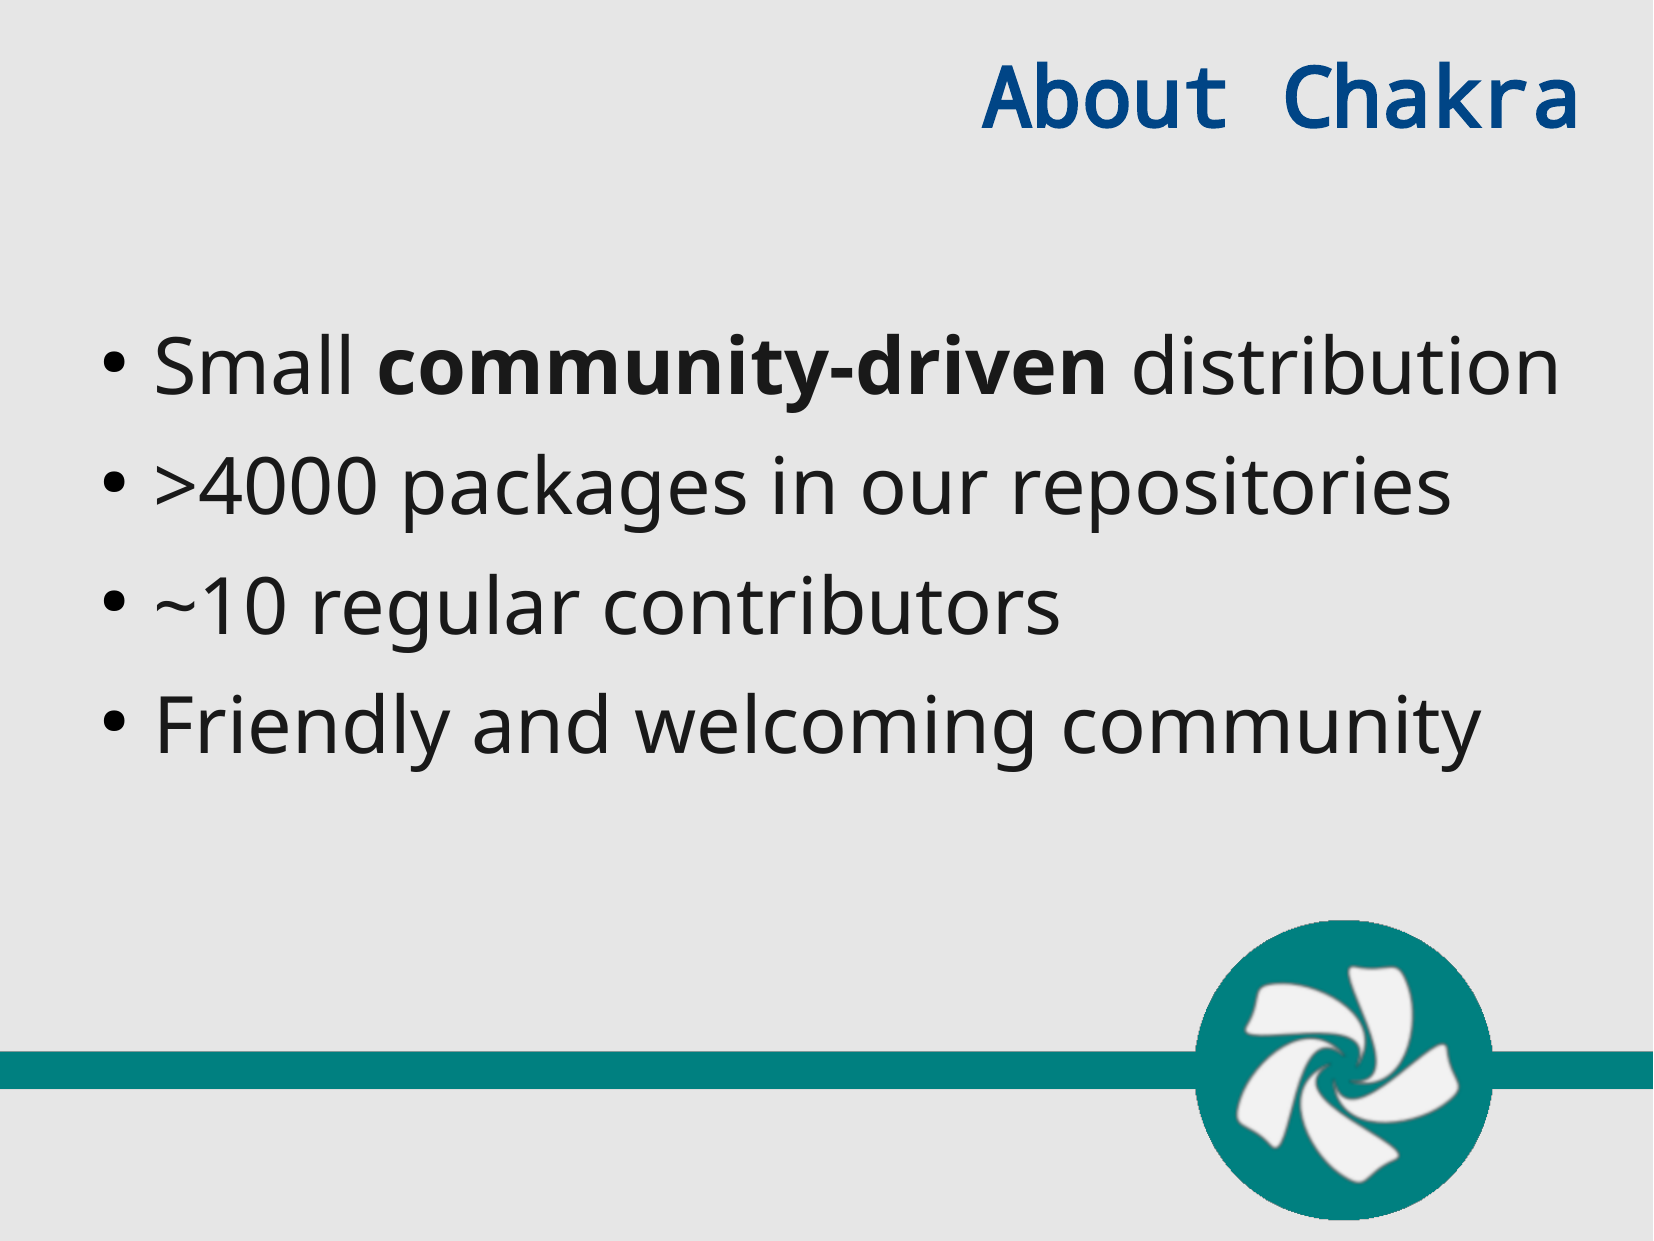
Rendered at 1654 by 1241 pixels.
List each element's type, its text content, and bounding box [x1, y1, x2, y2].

list Small community-driven distribution >4000 packages in our repositories ~10 regular contributors Friendly and welcoming community [82, 309, 1571, 909]
picture [0, 909, 1653, 1241]
title About Chakra [94, 0, 1583, 202]
